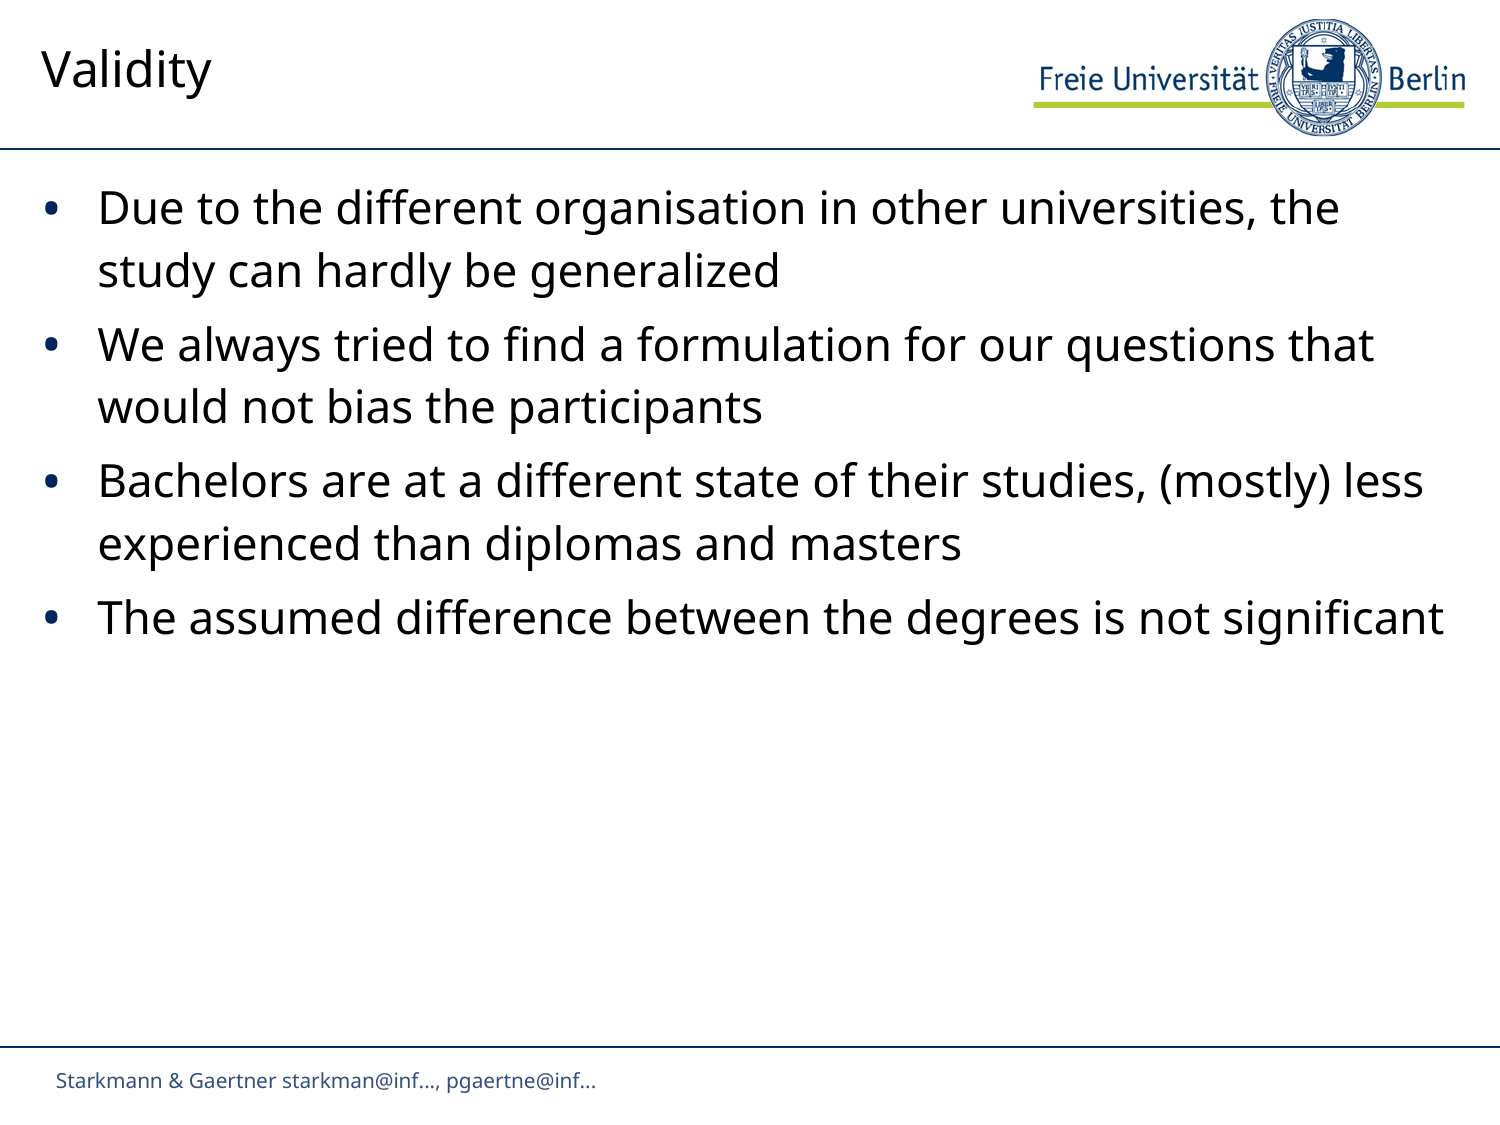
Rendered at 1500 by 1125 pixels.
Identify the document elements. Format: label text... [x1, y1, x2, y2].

list Due to the different organisation in other universities, the study can hardly be generalized We always tried to find a formulation for our questions that would not bias the participants Bachelors are at a different state of their studies, (mostly) less experienced than diplomas and masters The assumed difference between the degrees is not significant [41, 175, 1447, 919]
picture [1033, 19, 1470, 137]
title Validity [41, 0, 1016, 138]
